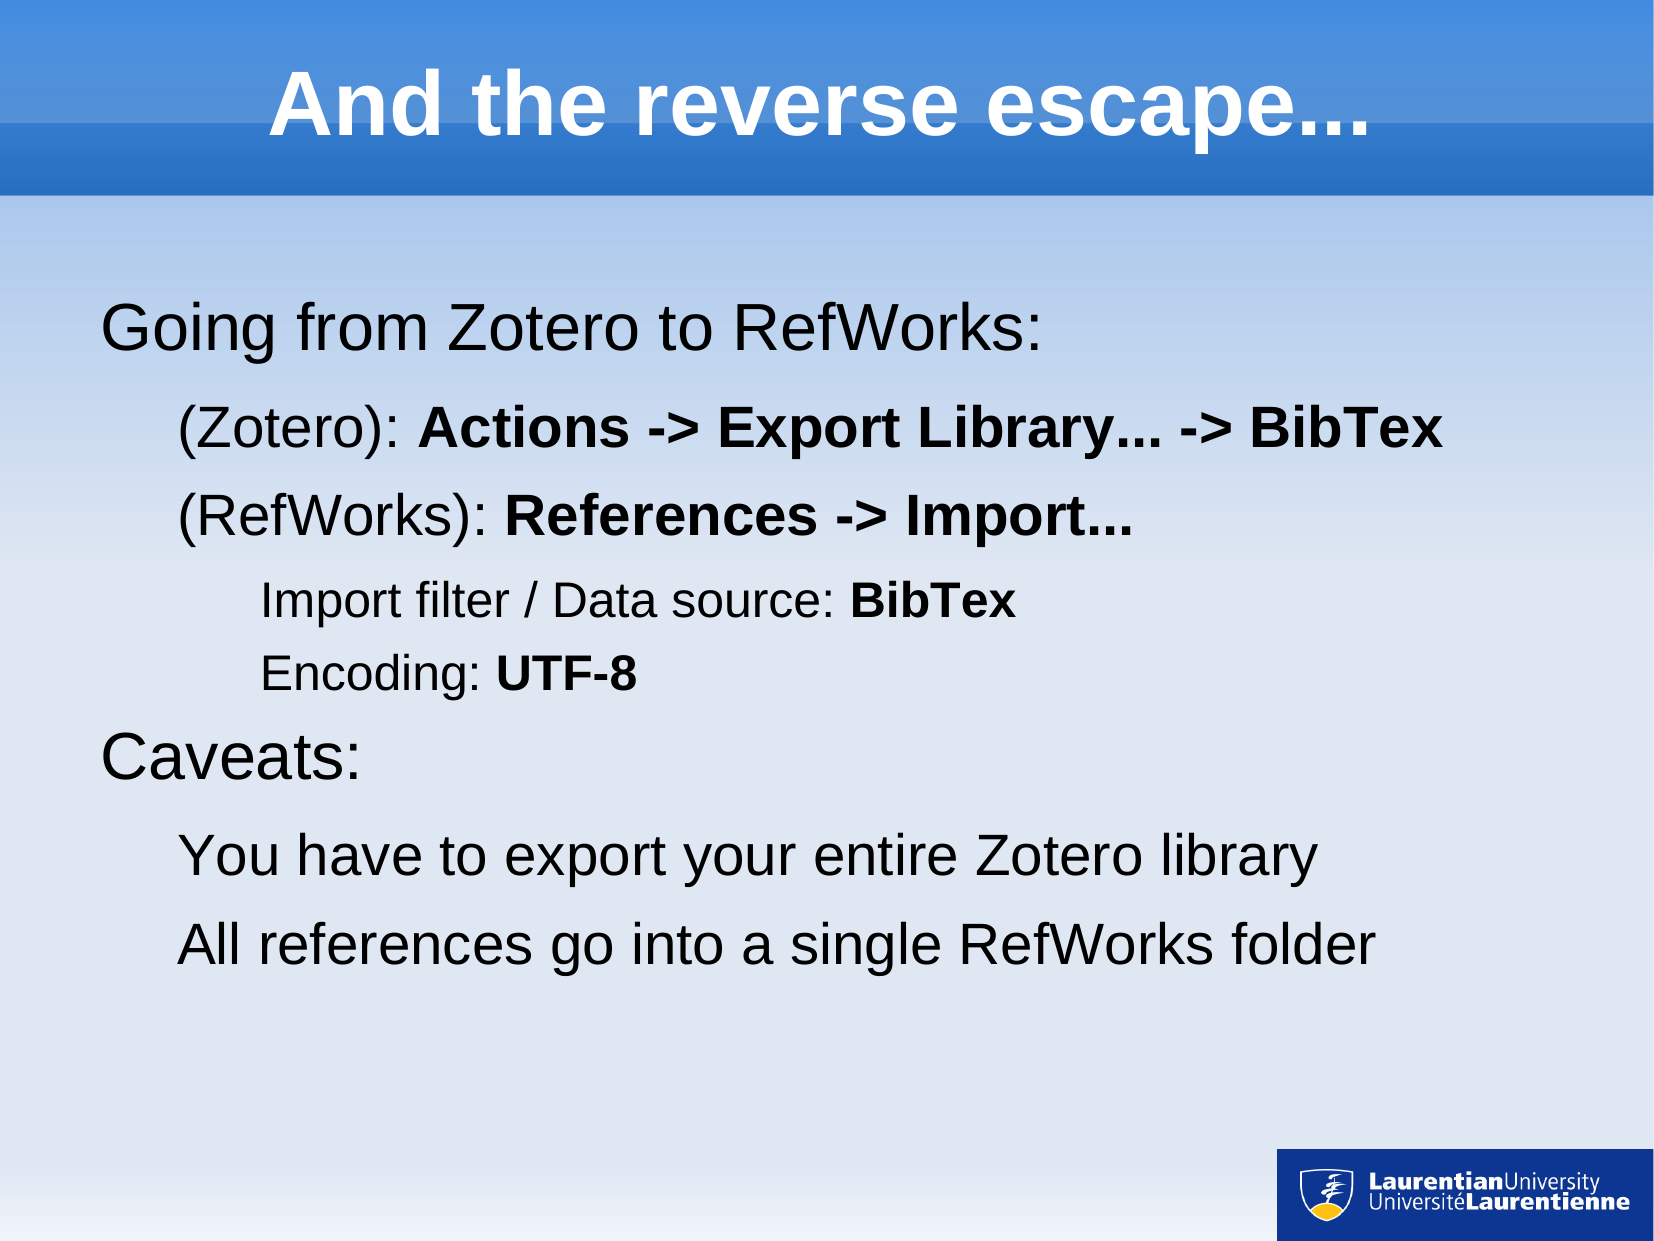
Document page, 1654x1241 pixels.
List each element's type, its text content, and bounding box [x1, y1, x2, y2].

title And the reverse escape... [76, 7, 1565, 200]
picture [0, 0, 1654, 1241]
list Going from Zotero to RefWorks: (Zotero): Actions -> Export Library... -> BibTex (RefWorks): References -> Import... Import filter / Data source: BibTex Encoding: UTF-8 Caveats: You have to export your entire Zotero library All references go into a single RefWorks folder [82, 290, 1571, 1094]
